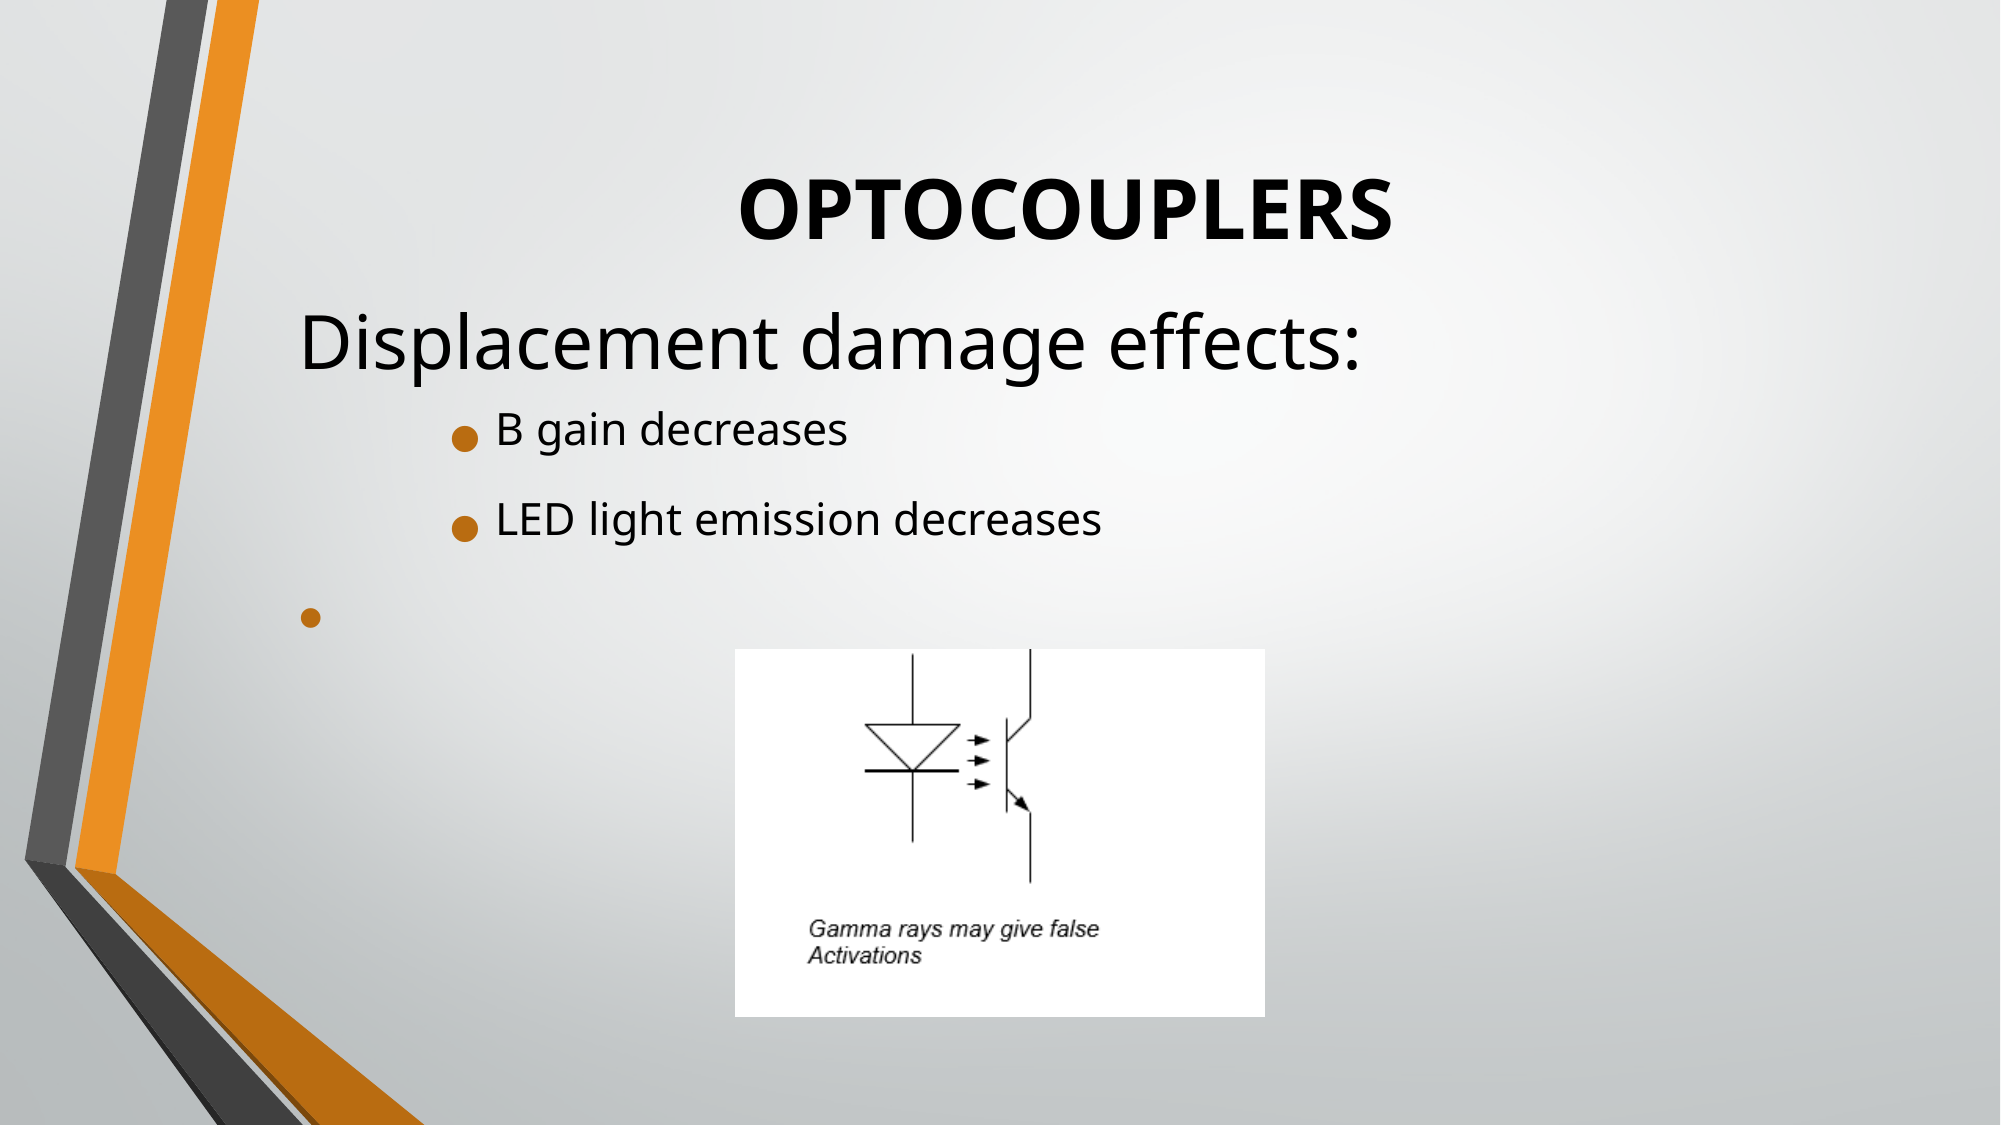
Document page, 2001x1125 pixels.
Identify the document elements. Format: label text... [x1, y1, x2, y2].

list Displacement damage effects: Β gain decreases LED light emission decreases [283, 219, 1927, 733]
title OPTOCOUPLERS [243, 112, 1887, 400]
picture [735, 649, 1265, 1017]
